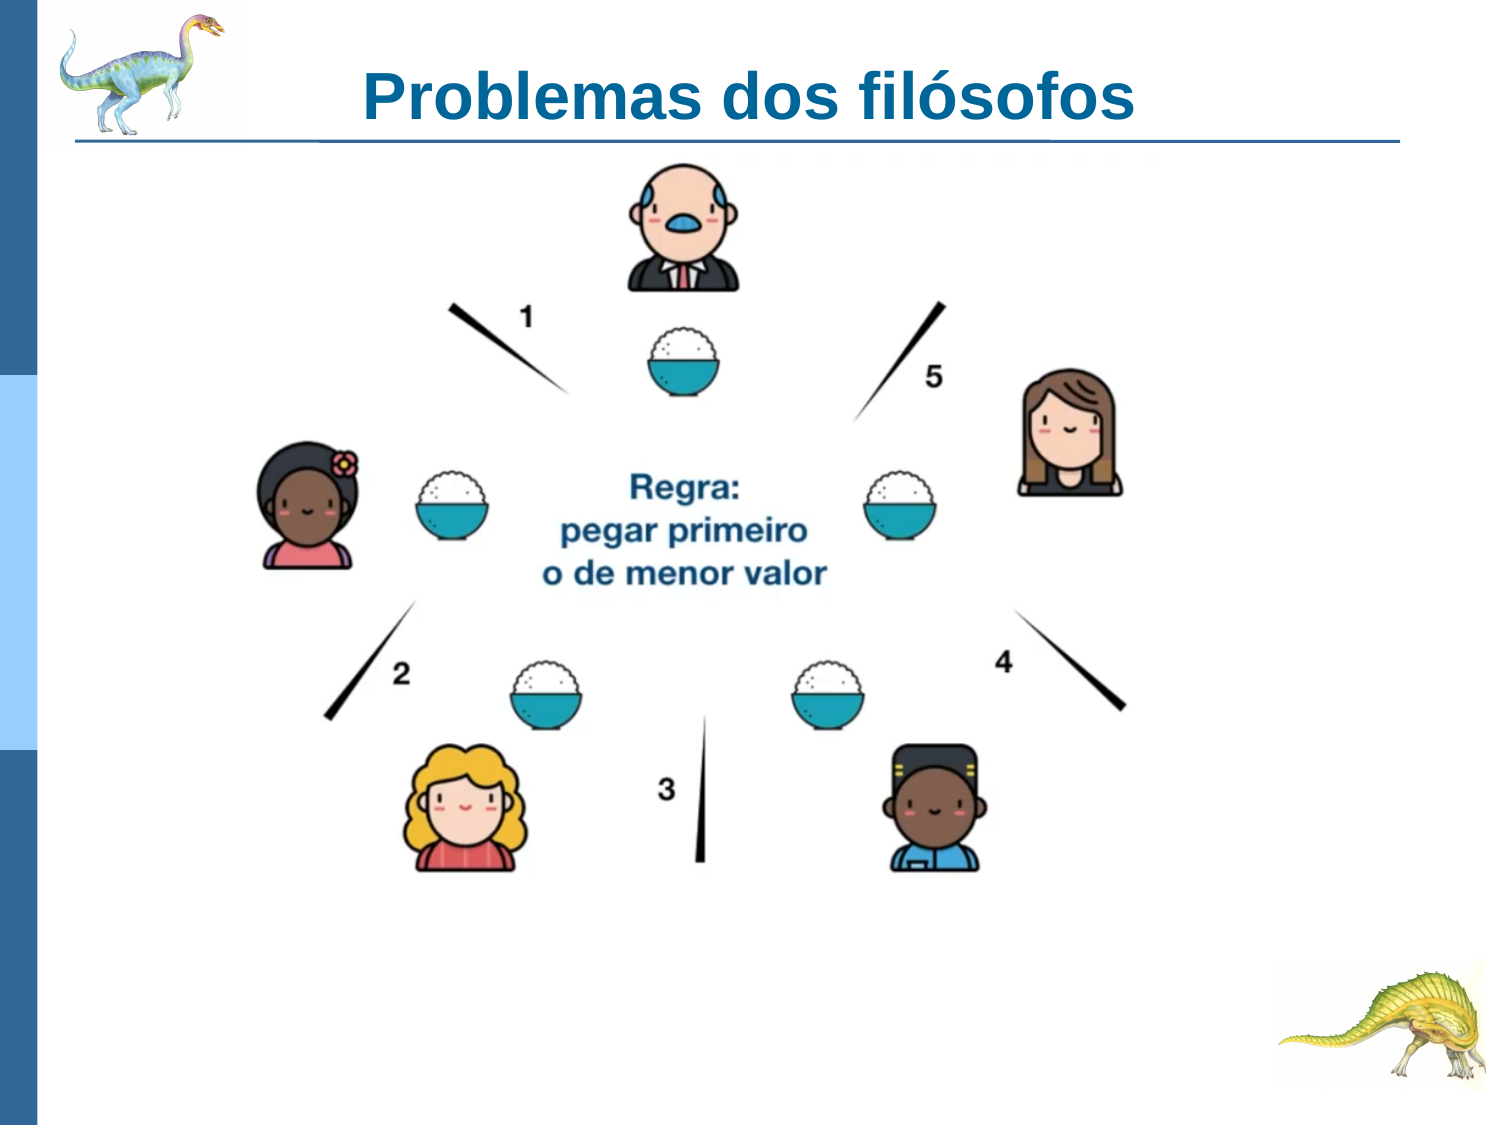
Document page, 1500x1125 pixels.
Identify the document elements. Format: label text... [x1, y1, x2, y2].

text_box Problemas dos filósofos [75, 45, 1426, 141]
picture [1275, 959, 1486, 1090]
picture [229, 155, 1170, 886]
picture [46, 0, 243, 149]
